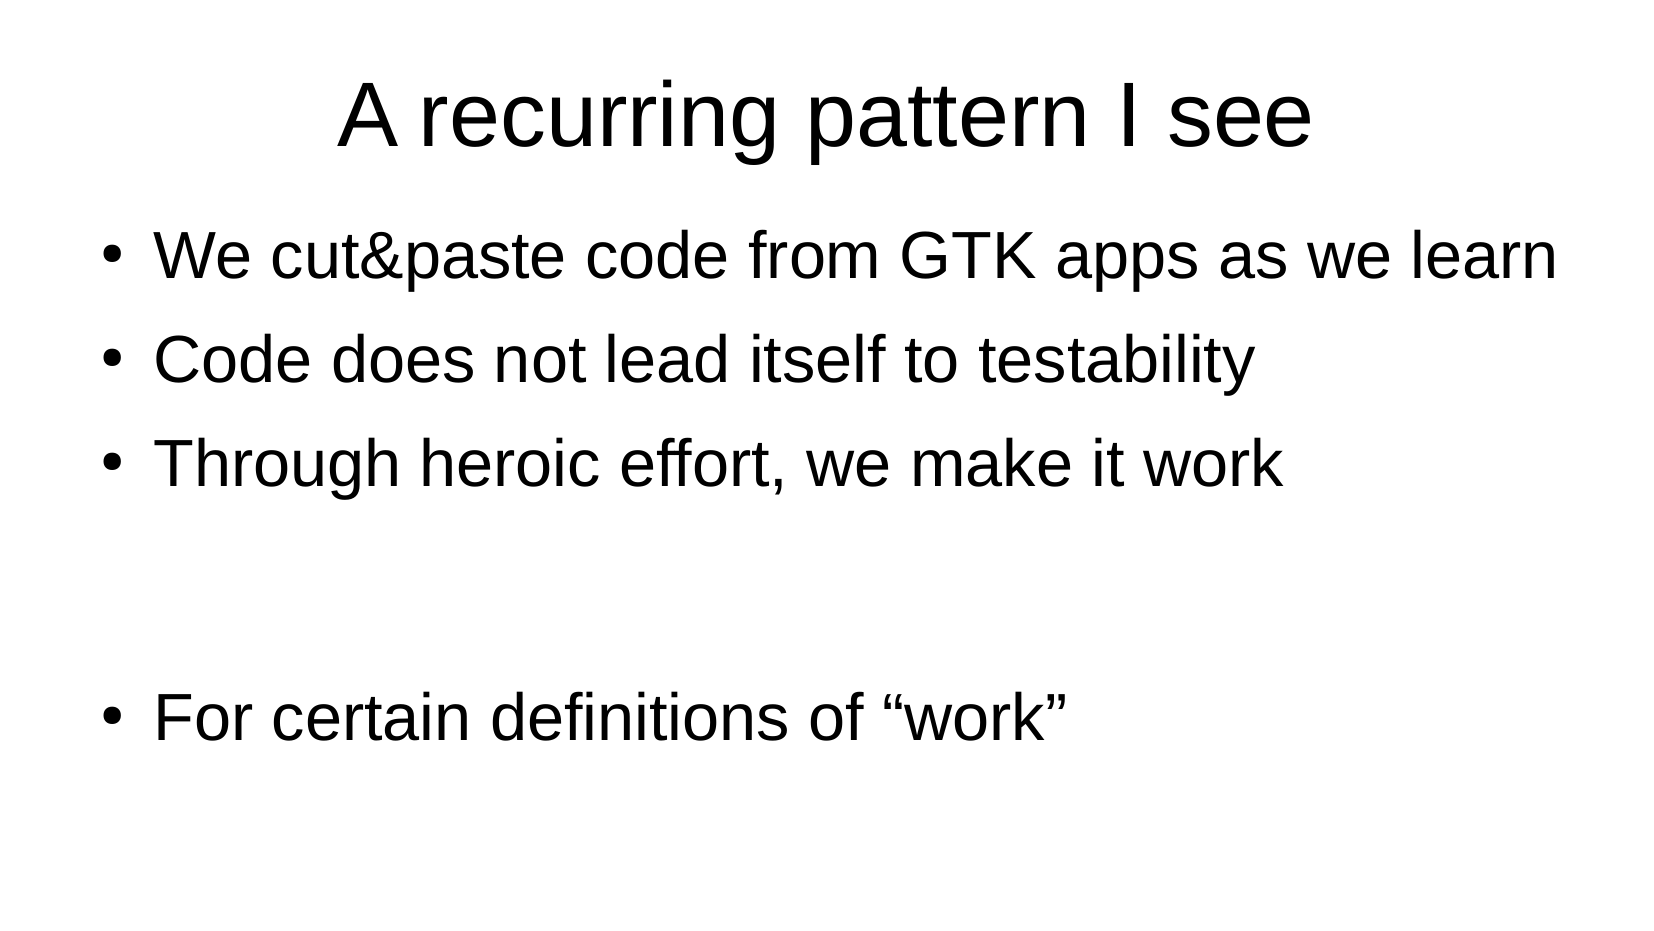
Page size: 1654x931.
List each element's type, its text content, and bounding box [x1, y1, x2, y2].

list We cut&paste code from GTK apps as we learn Code does not lead itself to testability Through heroic effort, we make it work For certain definitions of “work” [82, 217, 1571, 758]
title A recurring pattern I see [82, 37, 1571, 193]
